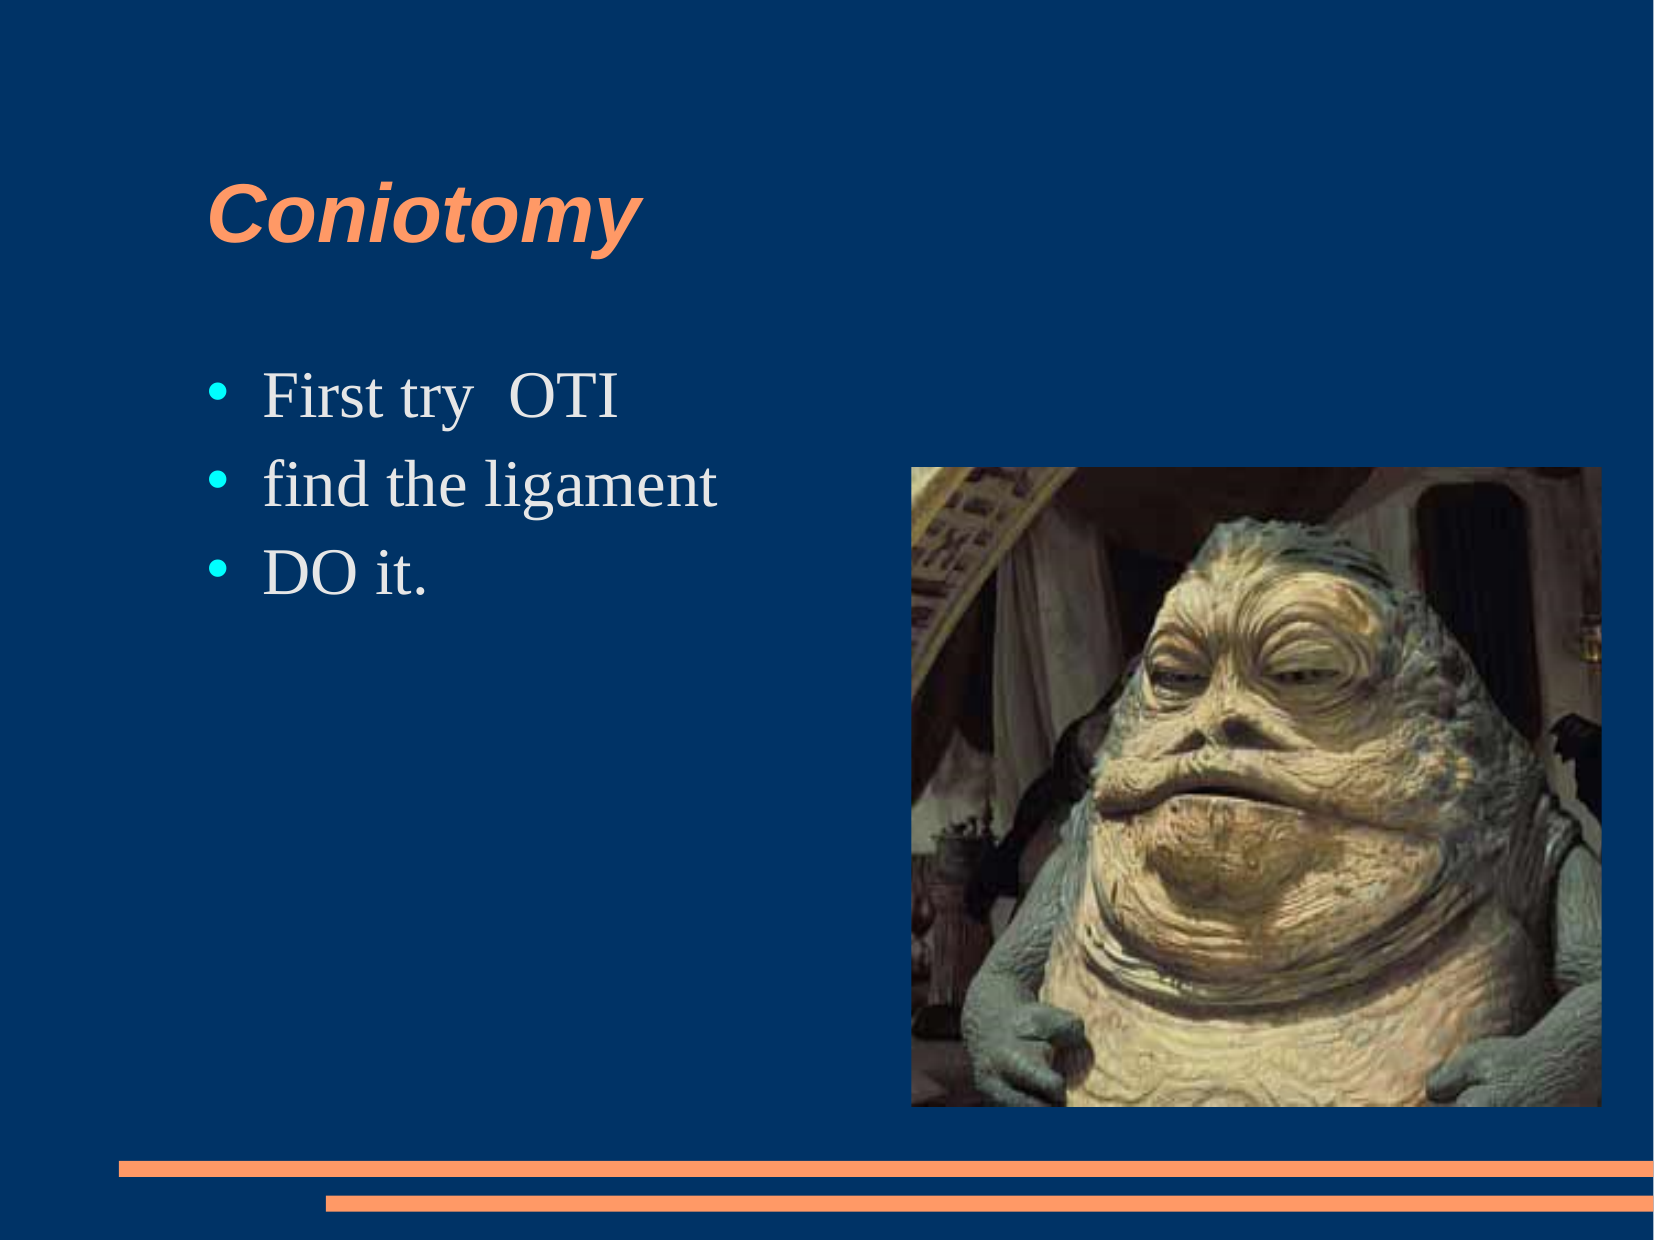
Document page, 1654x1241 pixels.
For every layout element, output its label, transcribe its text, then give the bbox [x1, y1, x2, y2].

picture [911, 467, 1602, 1107]
list First try OTI find the ligament DO it. [206, 358, 1612, 1086]
title Coniotomy [206, 118, 1612, 309]
